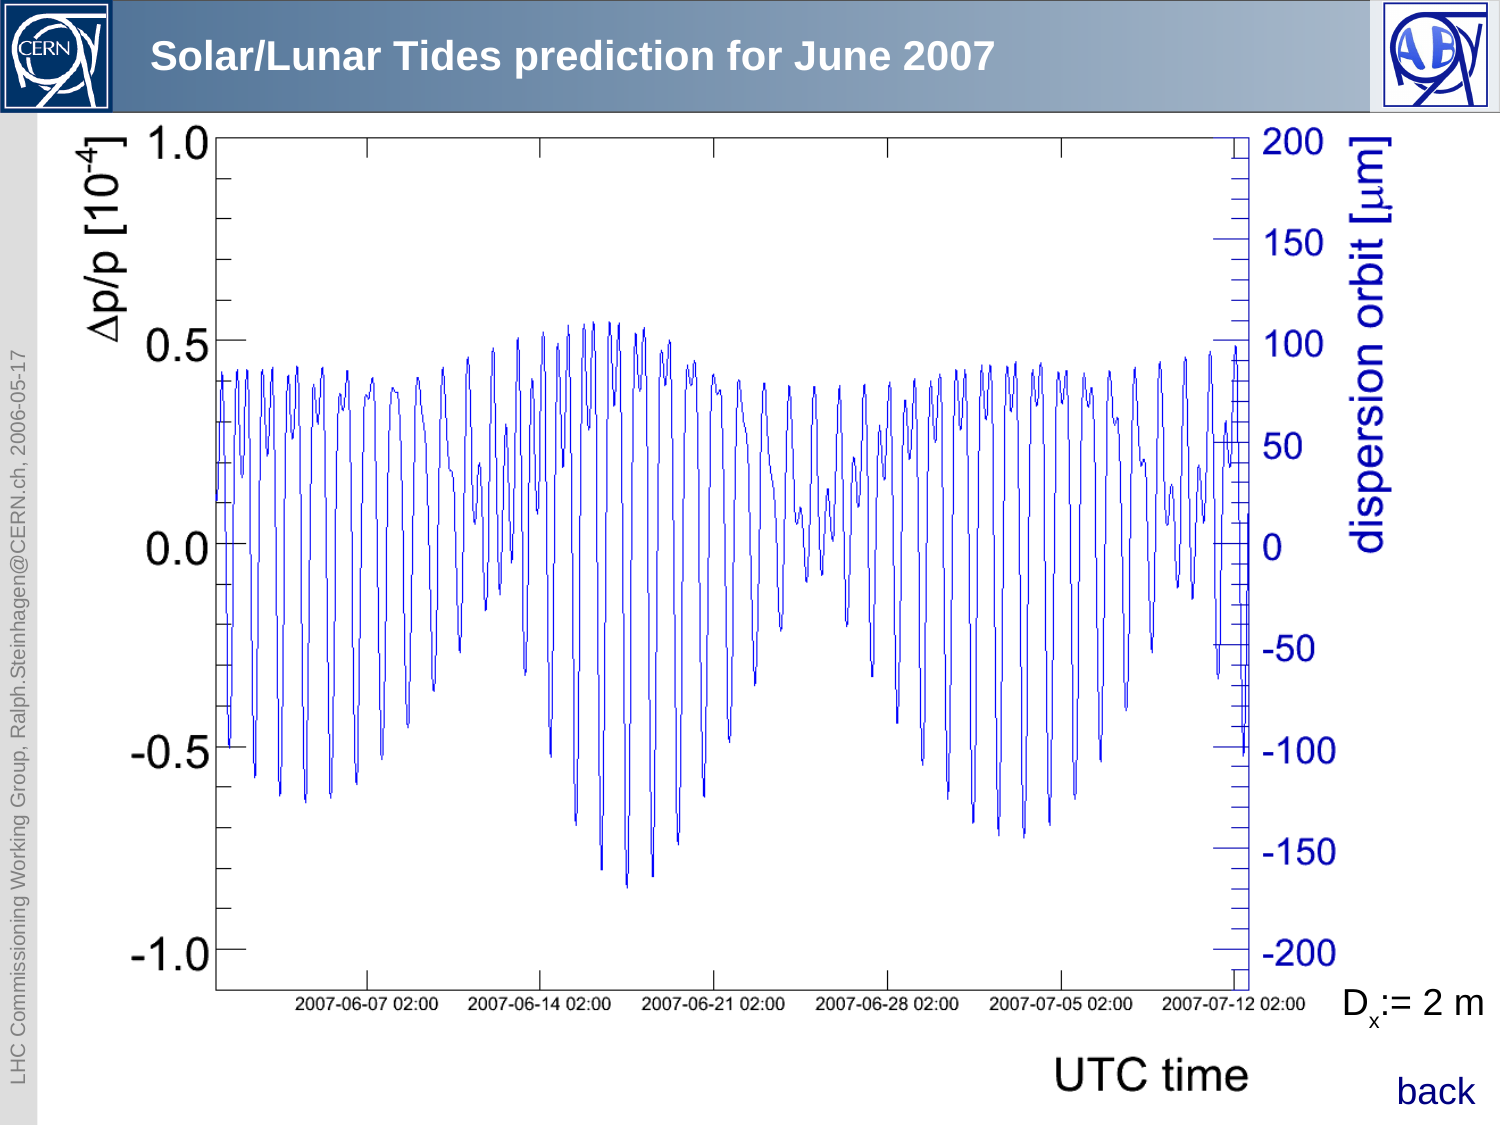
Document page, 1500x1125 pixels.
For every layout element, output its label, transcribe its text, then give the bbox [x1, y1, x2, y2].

picture [1382, 1, 1489, 108]
text_box back [1381, 1062, 1500, 1120]
text_box Dx:= 2 m [1327, 974, 1500, 1041]
picture [0, 0, 113, 113]
title Solar/Lunar Tides prediction for June 2007 [150, 0, 1201, 113]
picture [53, 118, 1412, 1109]
